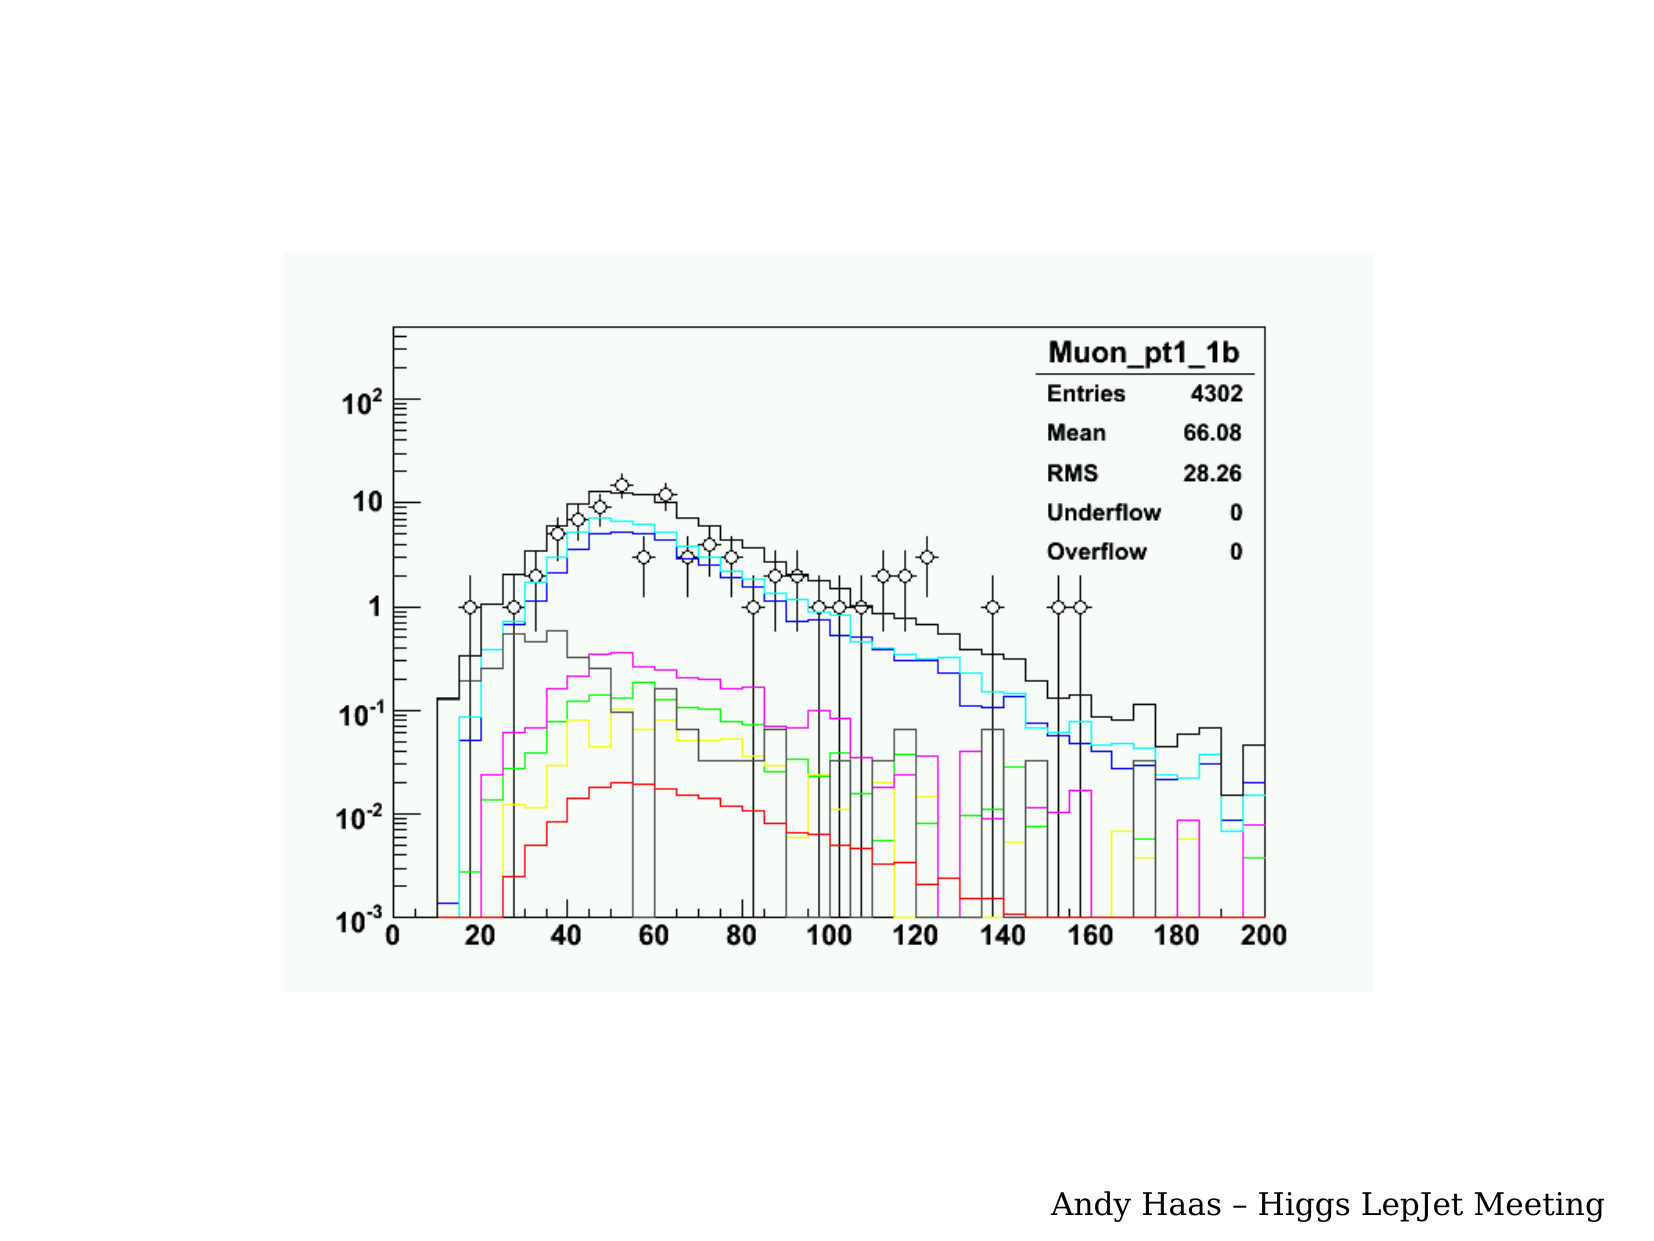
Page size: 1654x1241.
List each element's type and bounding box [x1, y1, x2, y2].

picture [285, 253, 1374, 992]
